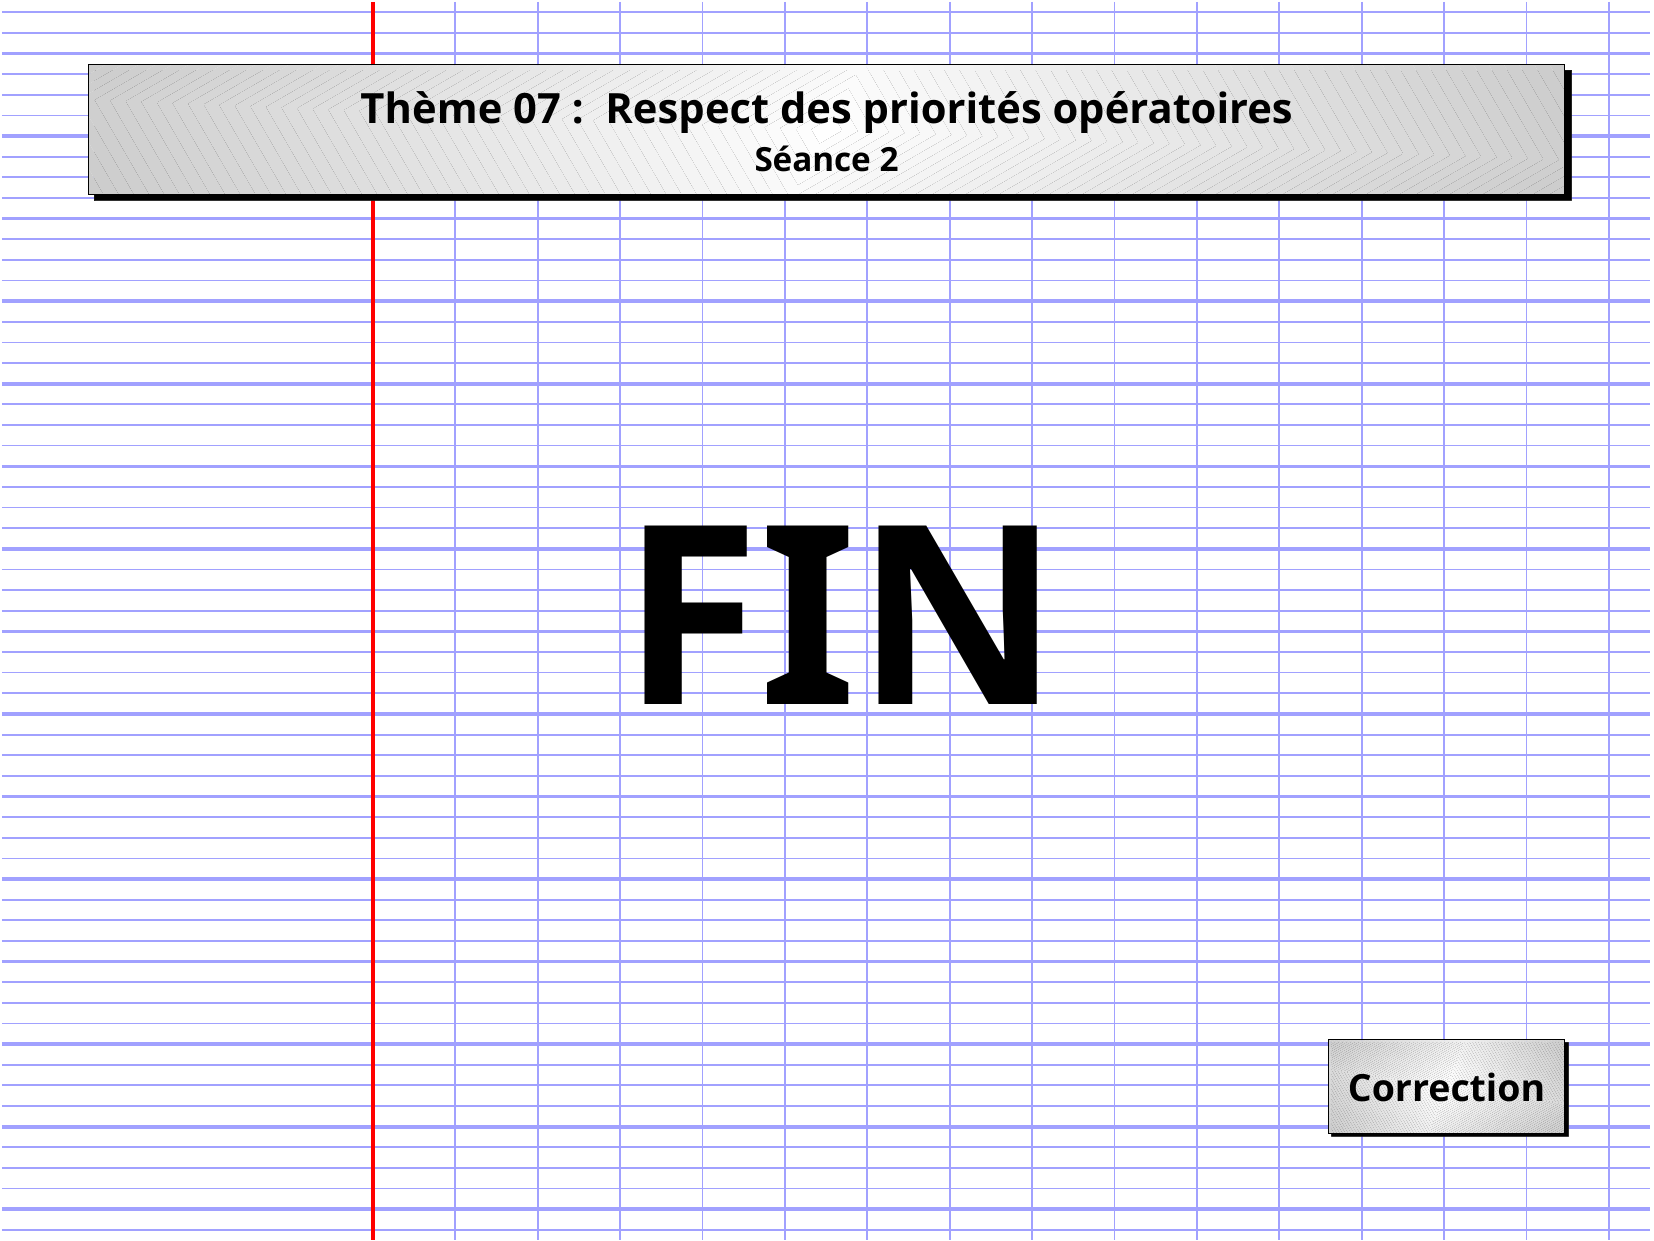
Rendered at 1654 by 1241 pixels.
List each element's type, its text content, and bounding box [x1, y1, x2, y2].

text_box Correction [1328, 1039, 1565, 1134]
picture [0, 0, 1654, 1241]
text_box Thème 07 : Respect des priorités opératoires Séance 2 [88, 64, 1565, 195]
text_box FIN [413, 429, 1270, 798]
